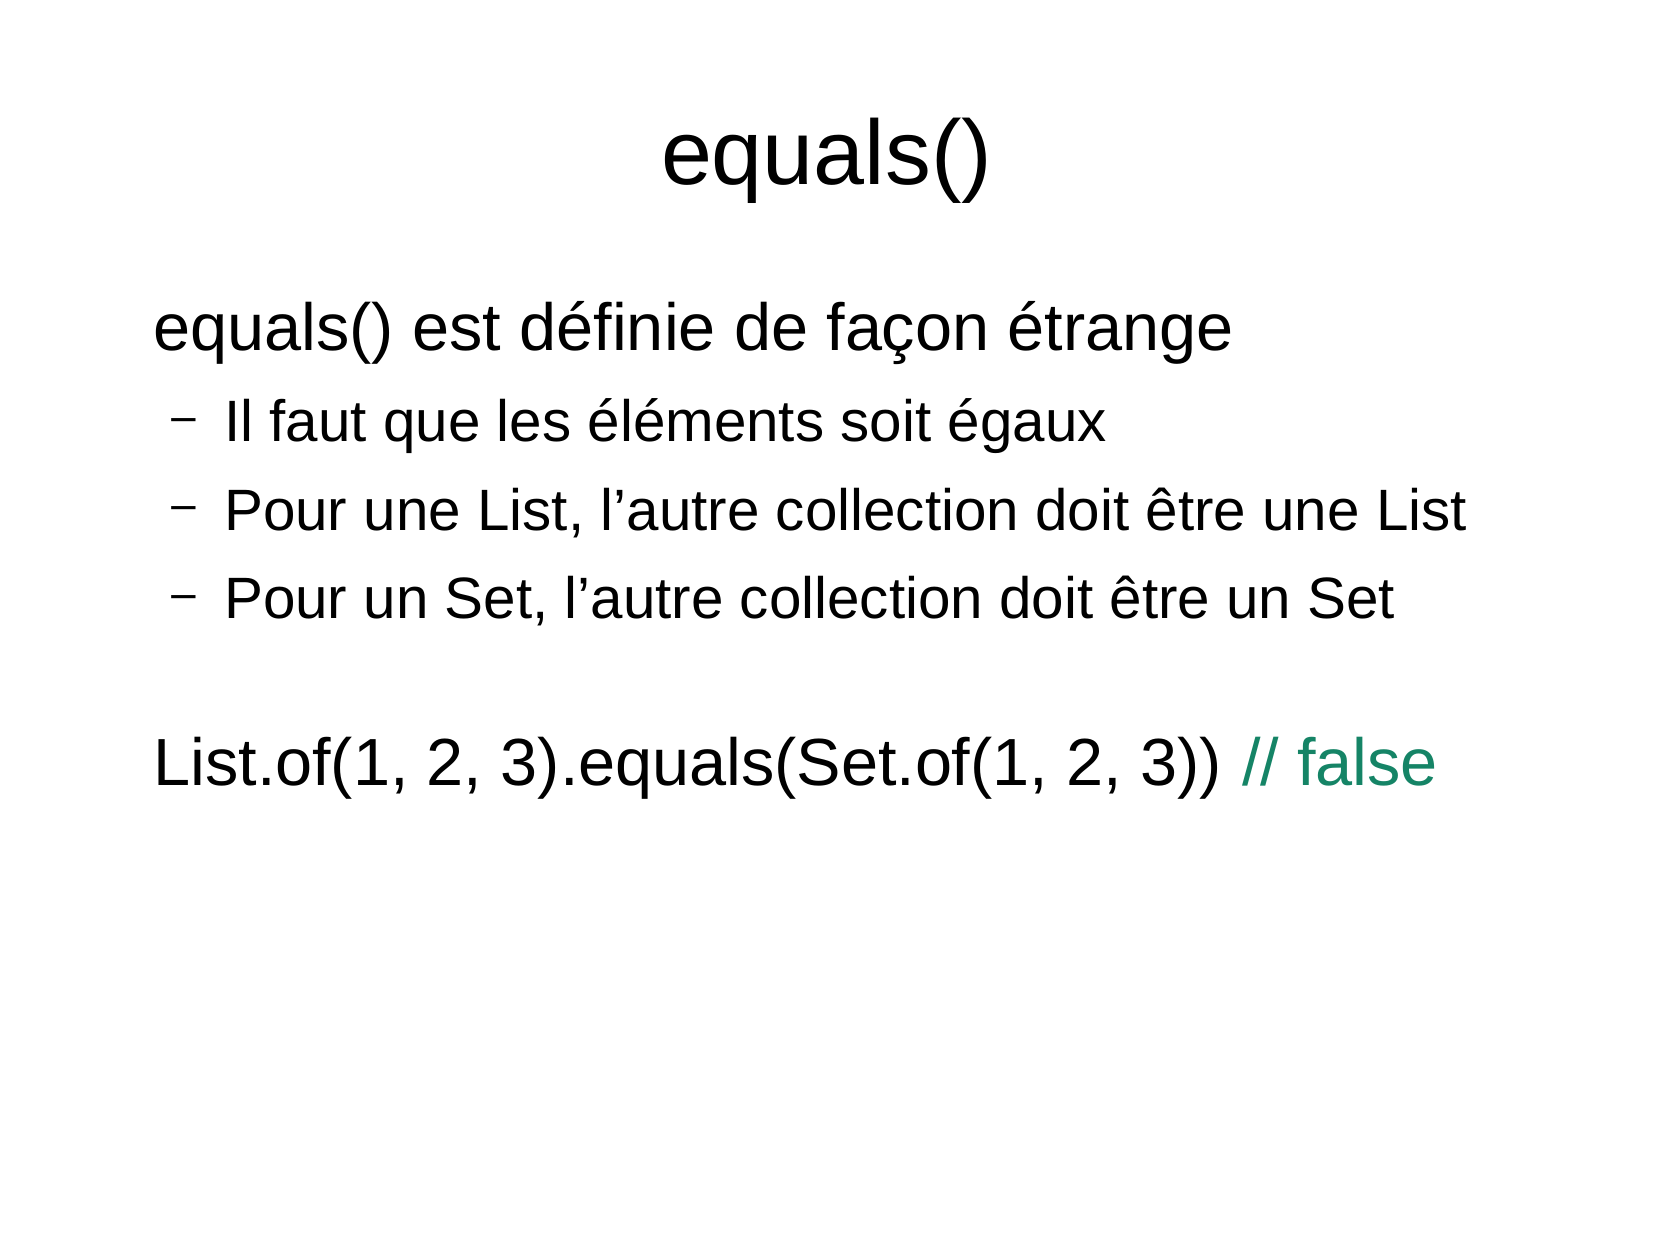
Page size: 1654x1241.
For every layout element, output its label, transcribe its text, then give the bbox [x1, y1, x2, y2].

title equals() [82, 49, 1571, 257]
list equals() est définie de façon étrange Il faut que les éléments soit égaux Pour une List, l’autre collection doit être une List Pour un Set, l’autre collection doit être un Set List.of(1, 2, 3).equals(Set.of(1, 2, 3)) // false [82, 290, 1571, 1010]
